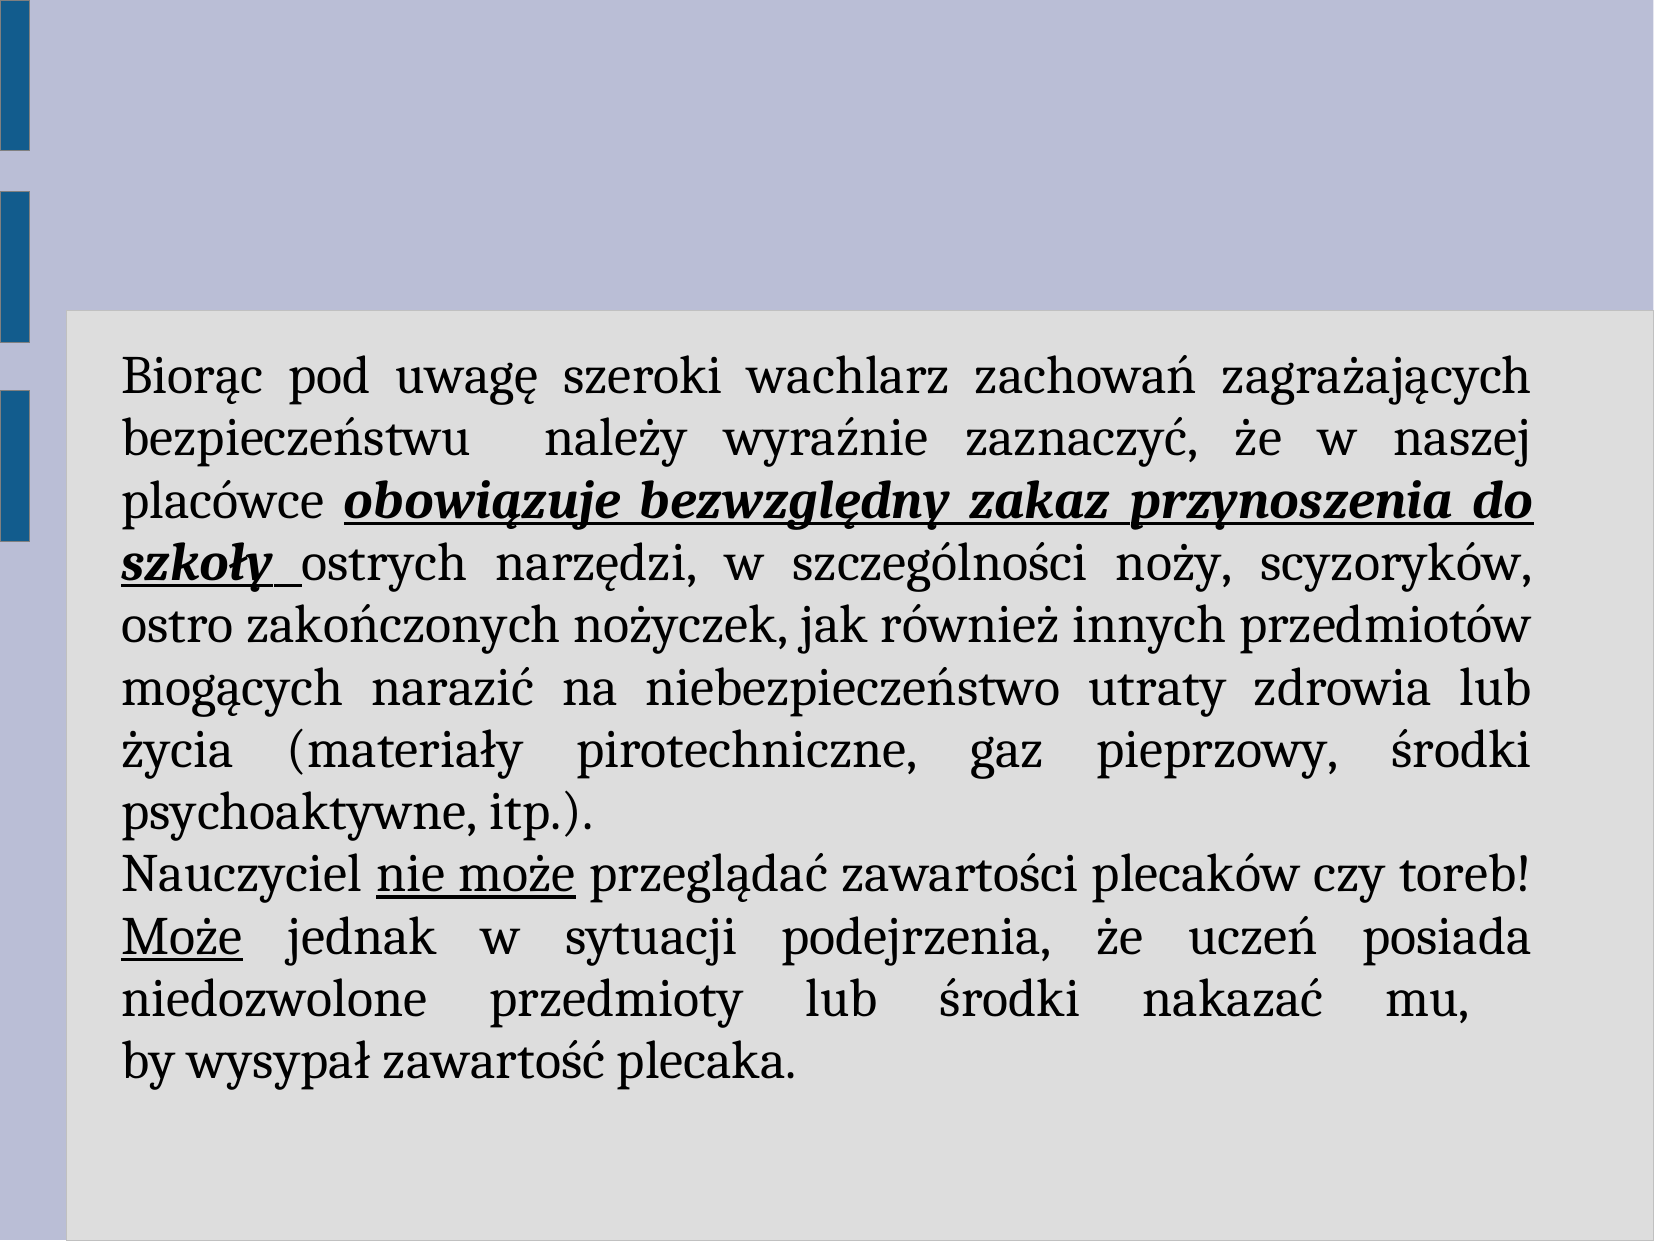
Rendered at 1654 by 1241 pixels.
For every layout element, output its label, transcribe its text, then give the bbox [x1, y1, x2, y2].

list Biorąc pod uwagę szeroki wachlarz zachowań zagrażających bezpieczeństwu należy wyraźnie zaznaczyć, że w naszej placówce obowiązuje bezwzględny zakaz przynoszenia do szkoły ostrych narzędzi, w szczególności noży, scyzoryków, ostro zakończonych nożyczek, jak również innych przedmiotów mogących narazić na niebezpieczeństwo utraty zdrowia lub życia (materiały pirotechniczne, gaz pieprzowy, środki psychoaktywne, itp.). Nauczyciel nie może przeglądać zawartości plecaków czy toreb! Może jednak w sytuacji podejrzenia, że uczeń posiada niedozwolone przedmioty lub środki nakazać mu, by wysypał zawartość plecaka. [121, 344, 1534, 1127]
